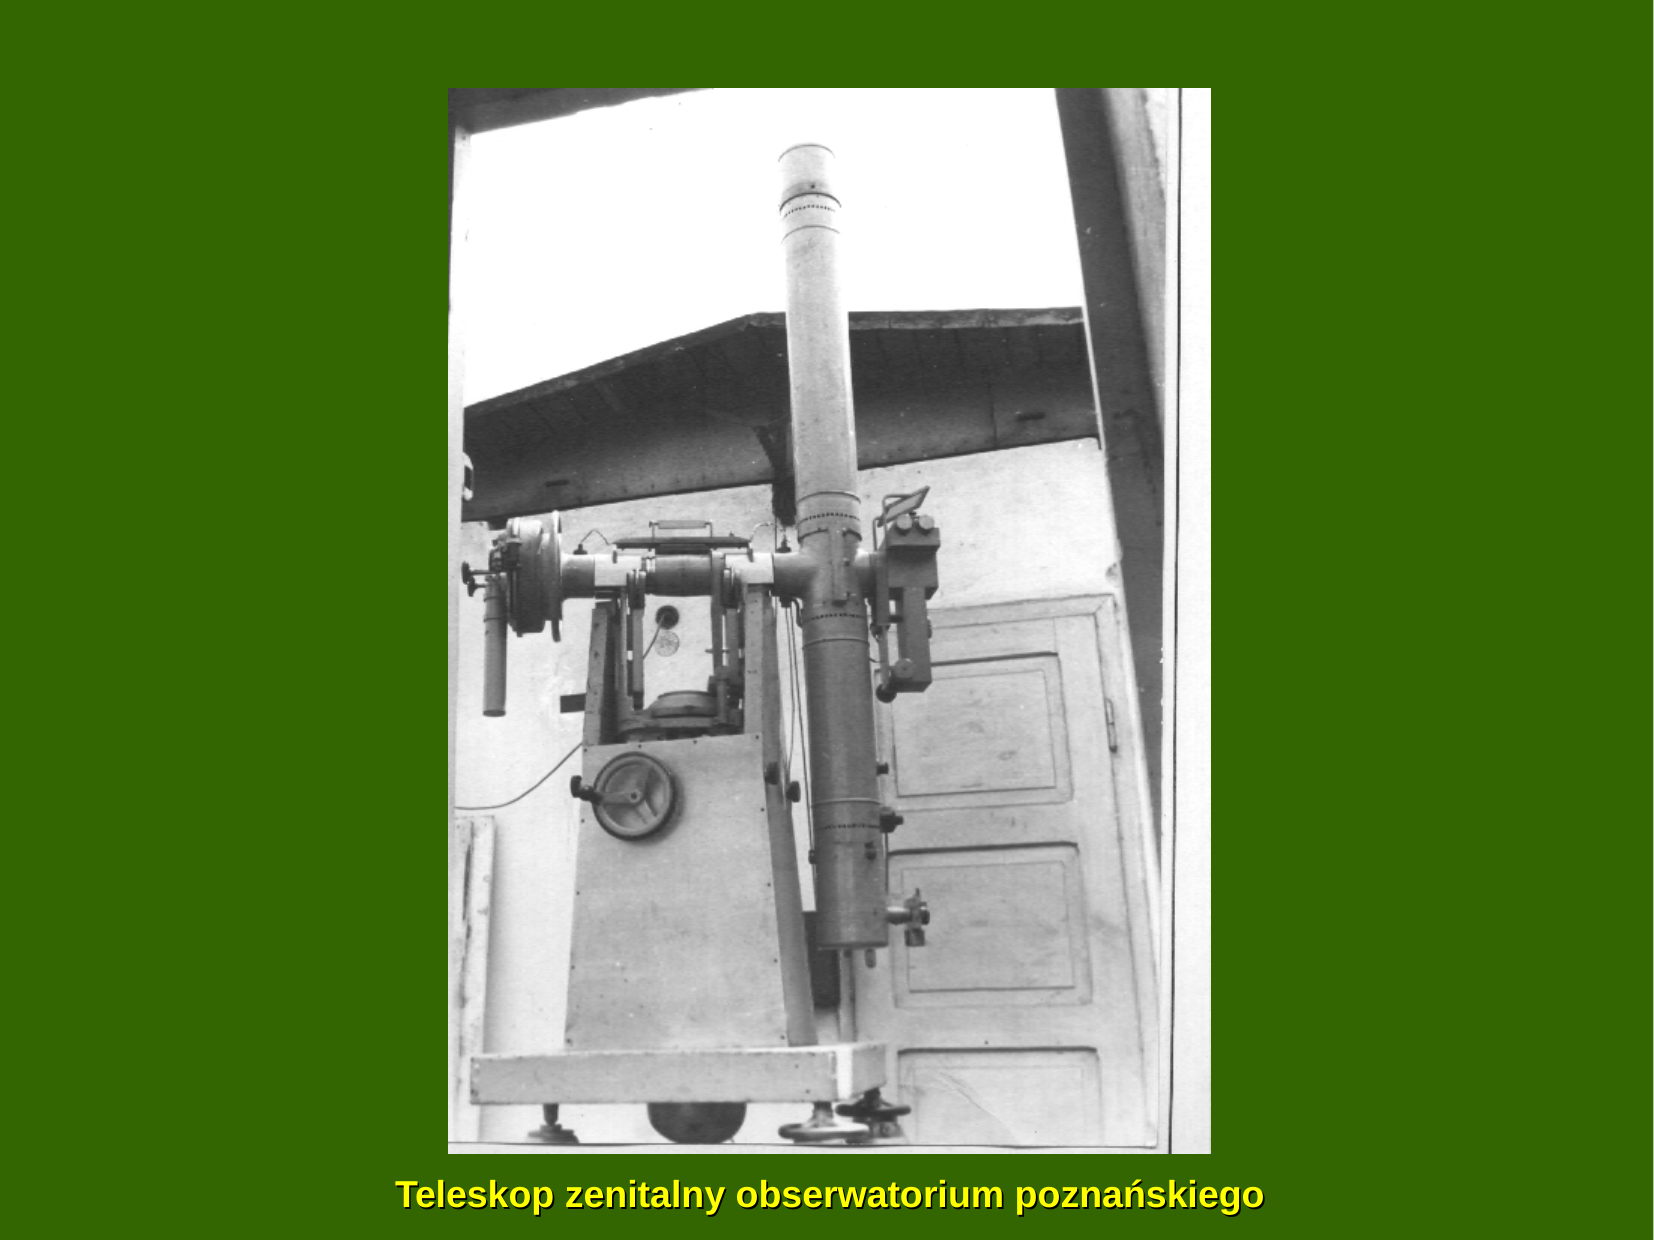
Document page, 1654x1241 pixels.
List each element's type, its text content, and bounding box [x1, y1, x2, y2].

picture [448, 88, 1211, 1154]
text_box Teleskop zenitalny obserwatorium poznańskiego [380, 1166, 1282, 1224]
